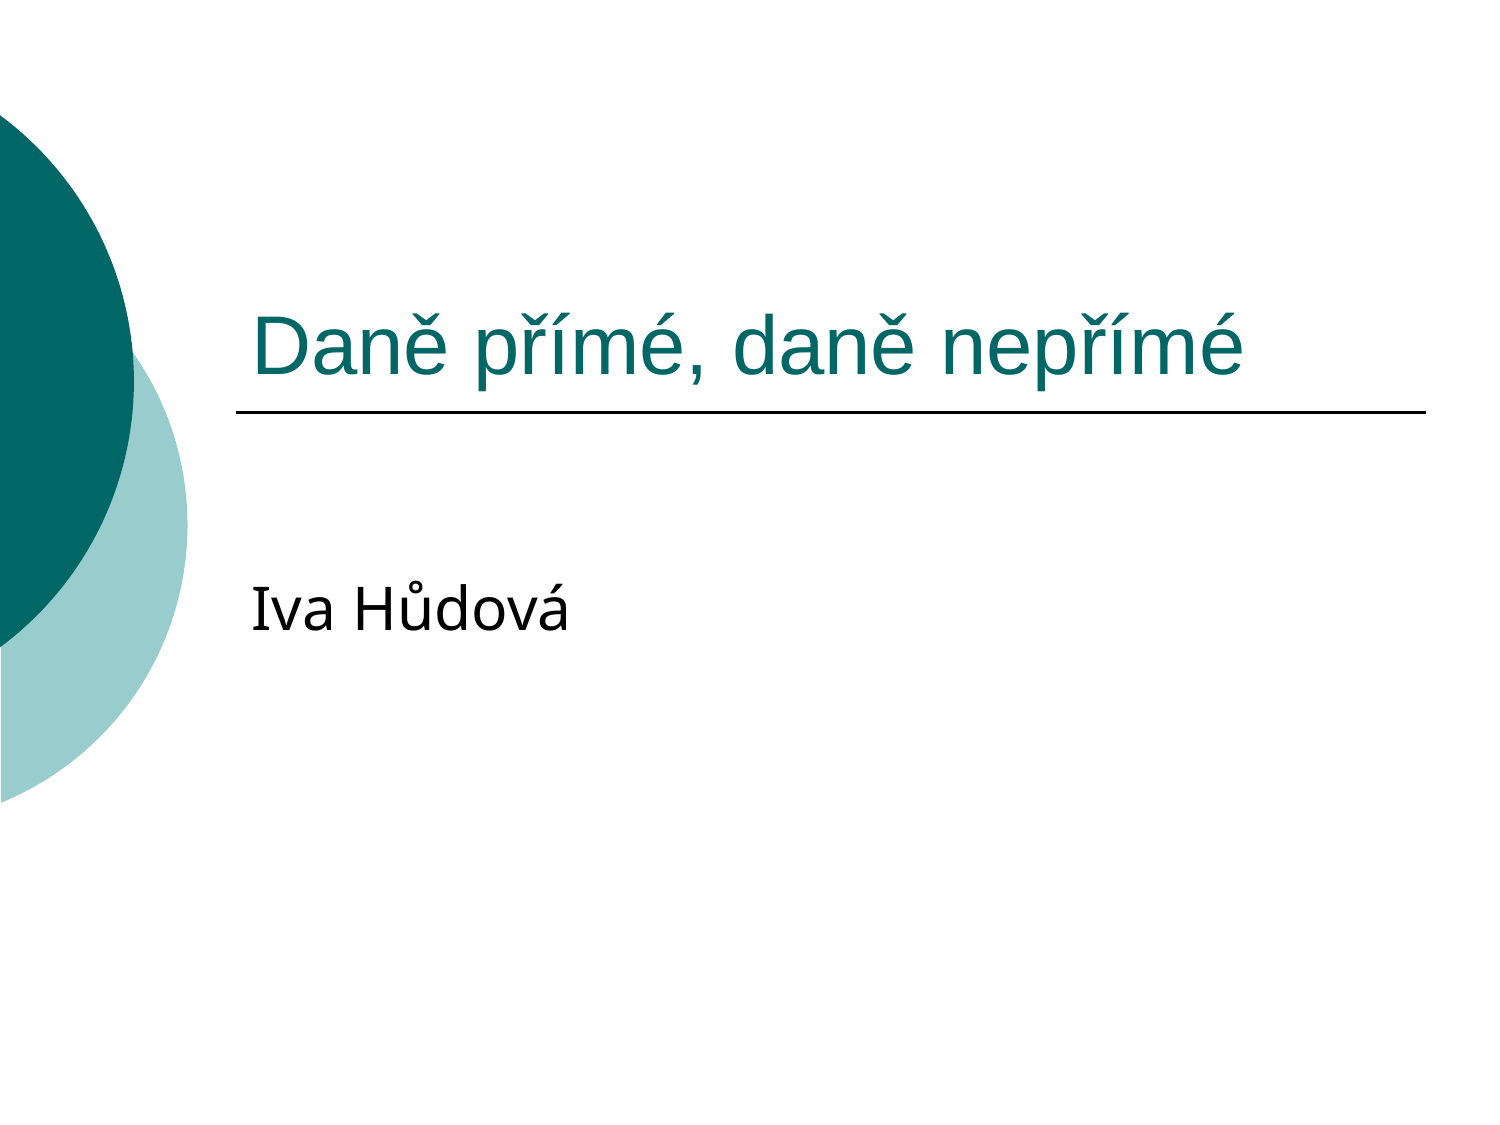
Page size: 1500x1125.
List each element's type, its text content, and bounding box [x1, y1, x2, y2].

subtitle Iva Hůdová [236, 562, 1425, 850]
title Daně přímé, daně nepřímé [236, 161, 1425, 399]
